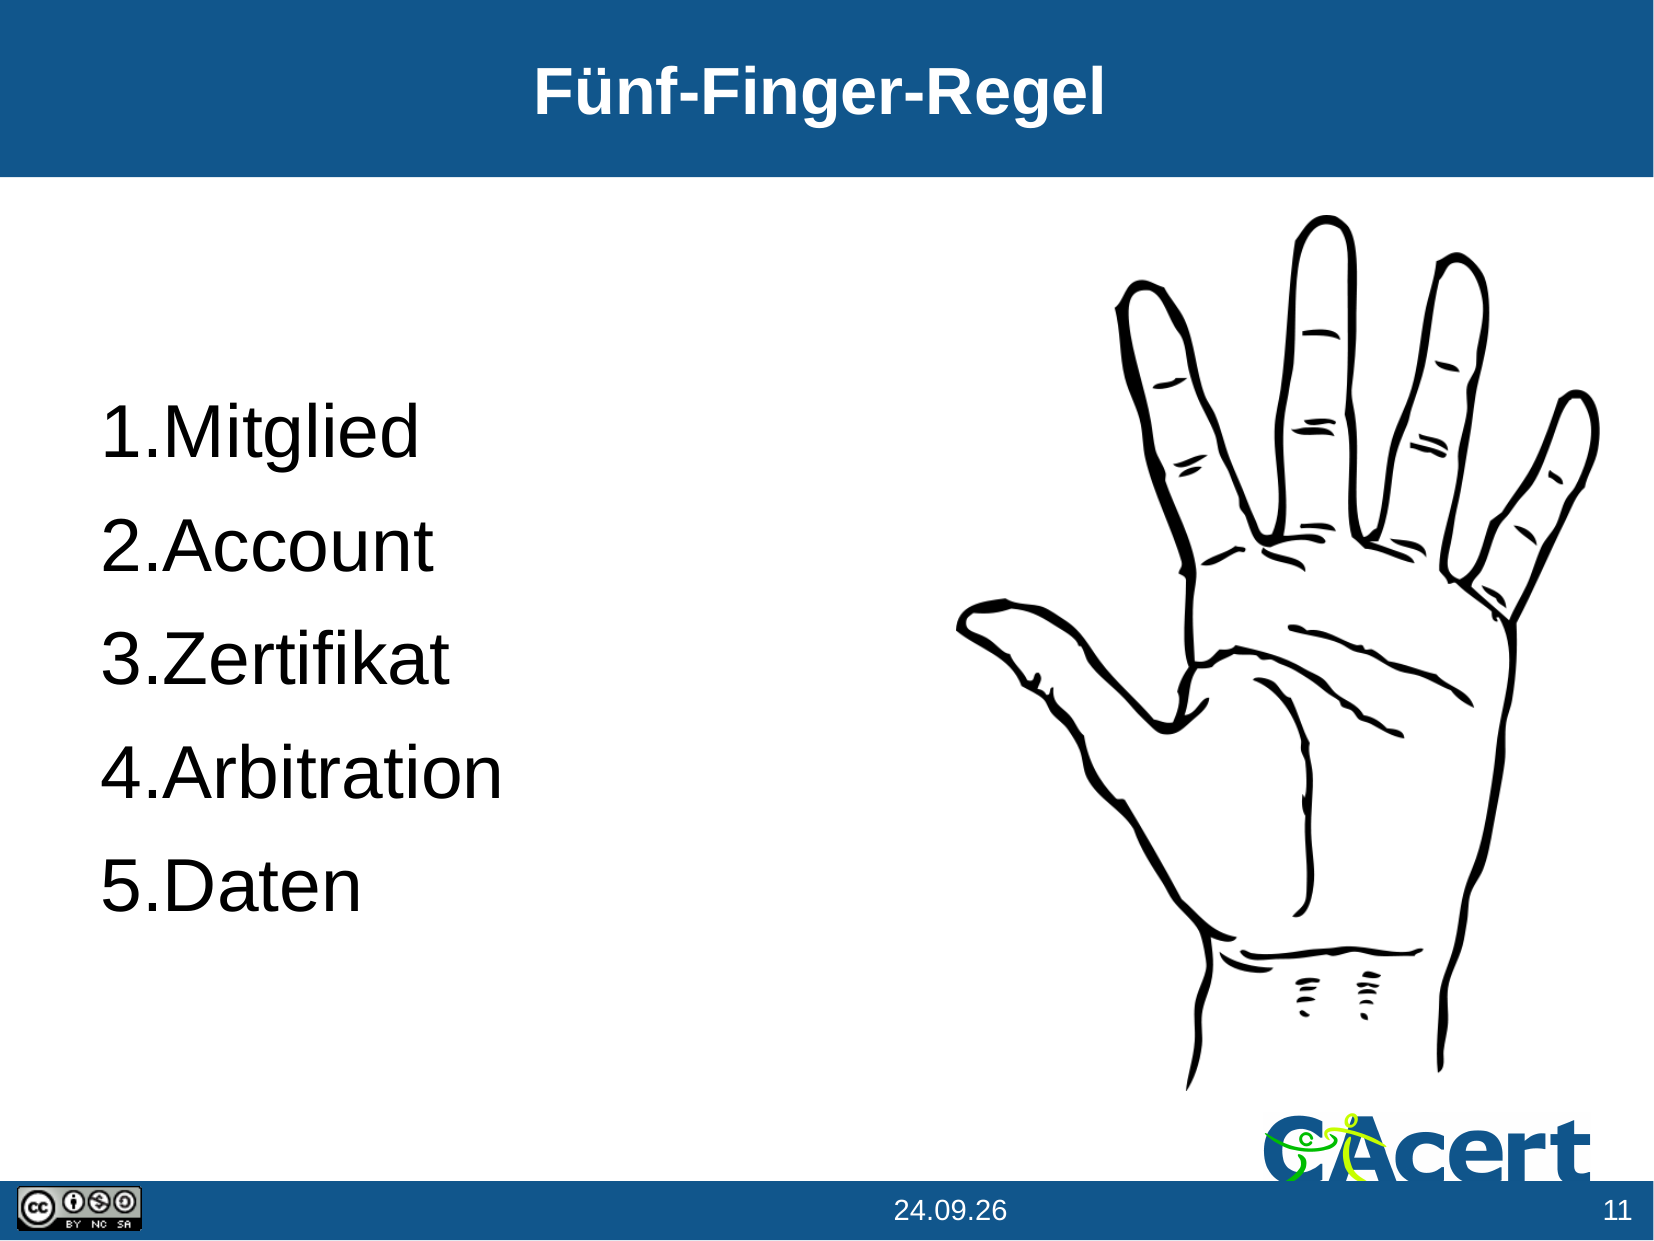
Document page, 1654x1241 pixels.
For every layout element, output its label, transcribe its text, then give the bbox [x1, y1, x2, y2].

picture [17, 1186, 142, 1231]
title Fünf-Finger-Regel [76, 17, 1565, 166]
picture [1263, 1112, 1591, 1181]
picture [956, 215, 1600, 1091]
list Mitglied Account Zertifikat Arbitration Daten [82, 389, 916, 928]
